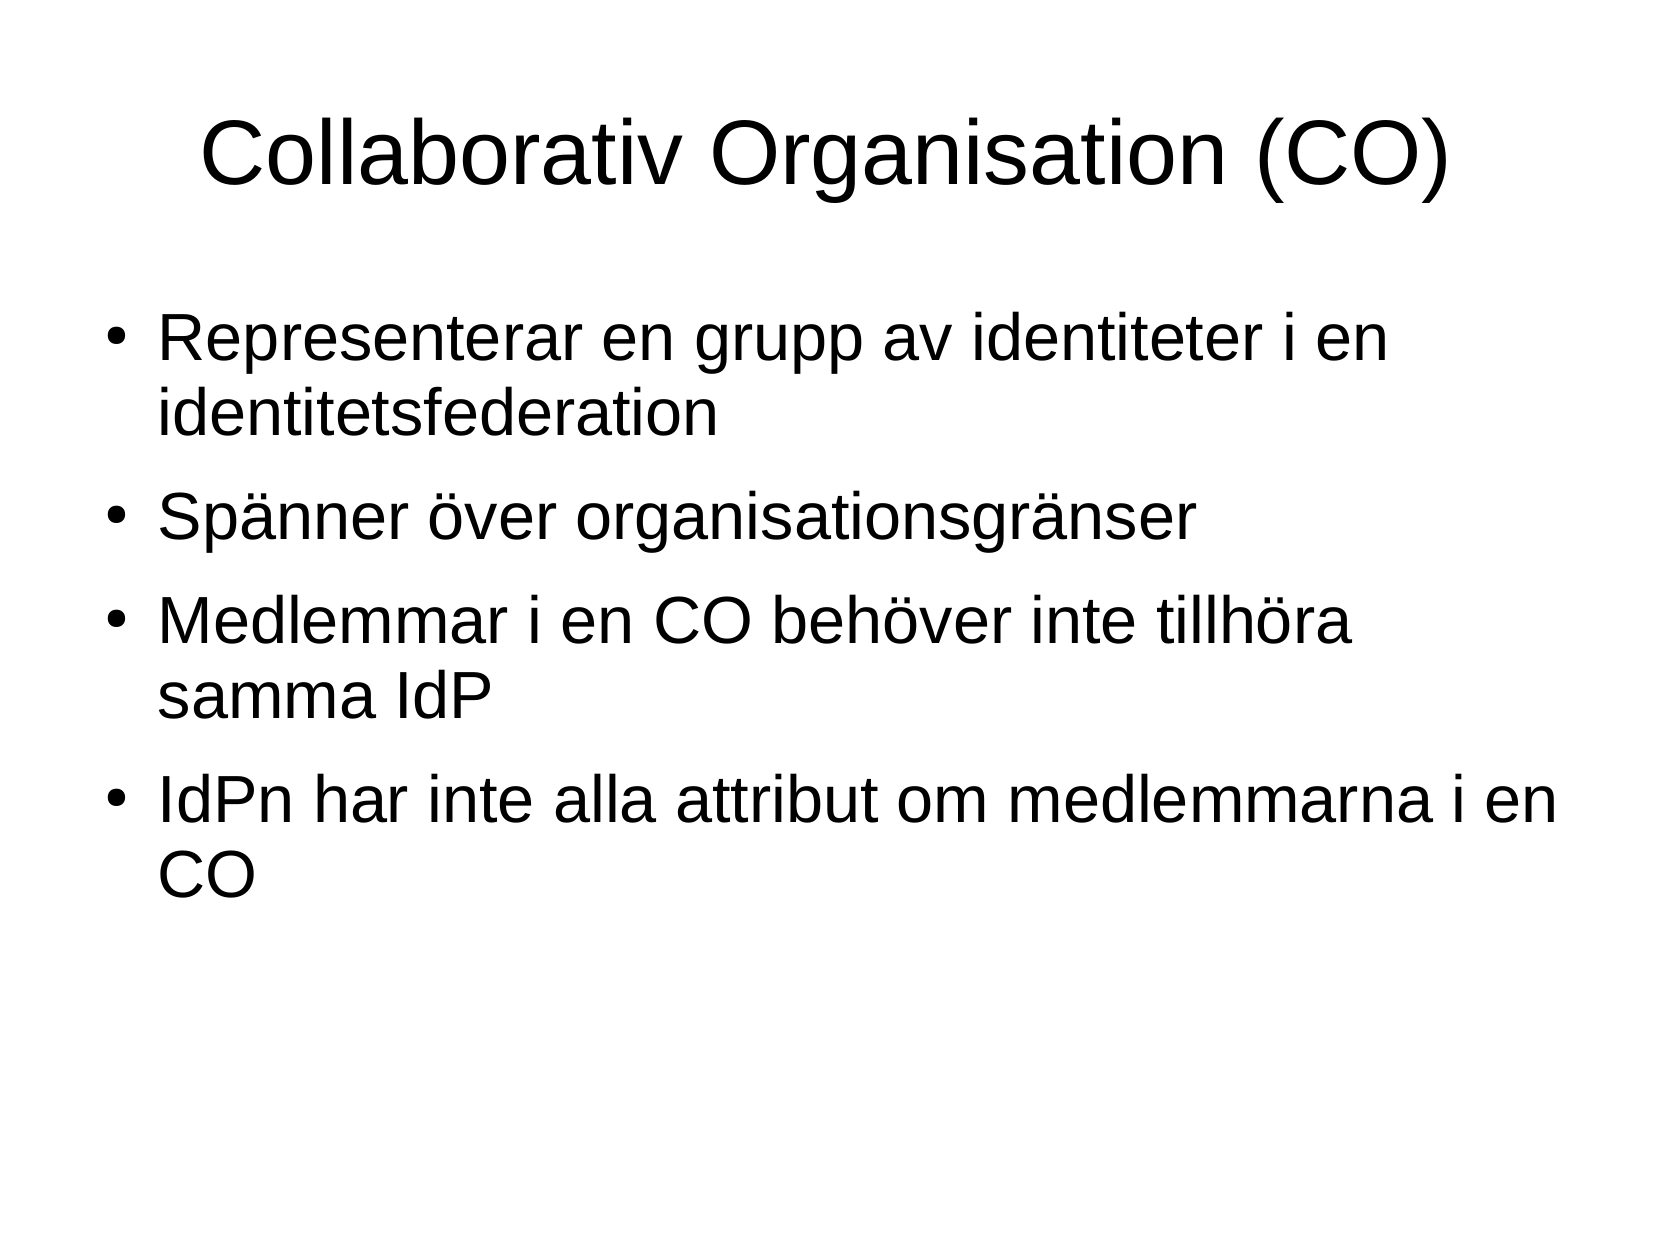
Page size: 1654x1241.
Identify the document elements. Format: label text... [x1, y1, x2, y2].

list Representerar en grupp av identiteter i en identitetsfederation Spänner över organisationsgränser Medlemmar i en CO behöver inte tillhöra samma IdP IdPn har inte alla attribut om medlemmarna i en CO [86, 300, 1576, 1119]
title Collaborativ Organisation (CO) [82, 56, 1571, 250]
